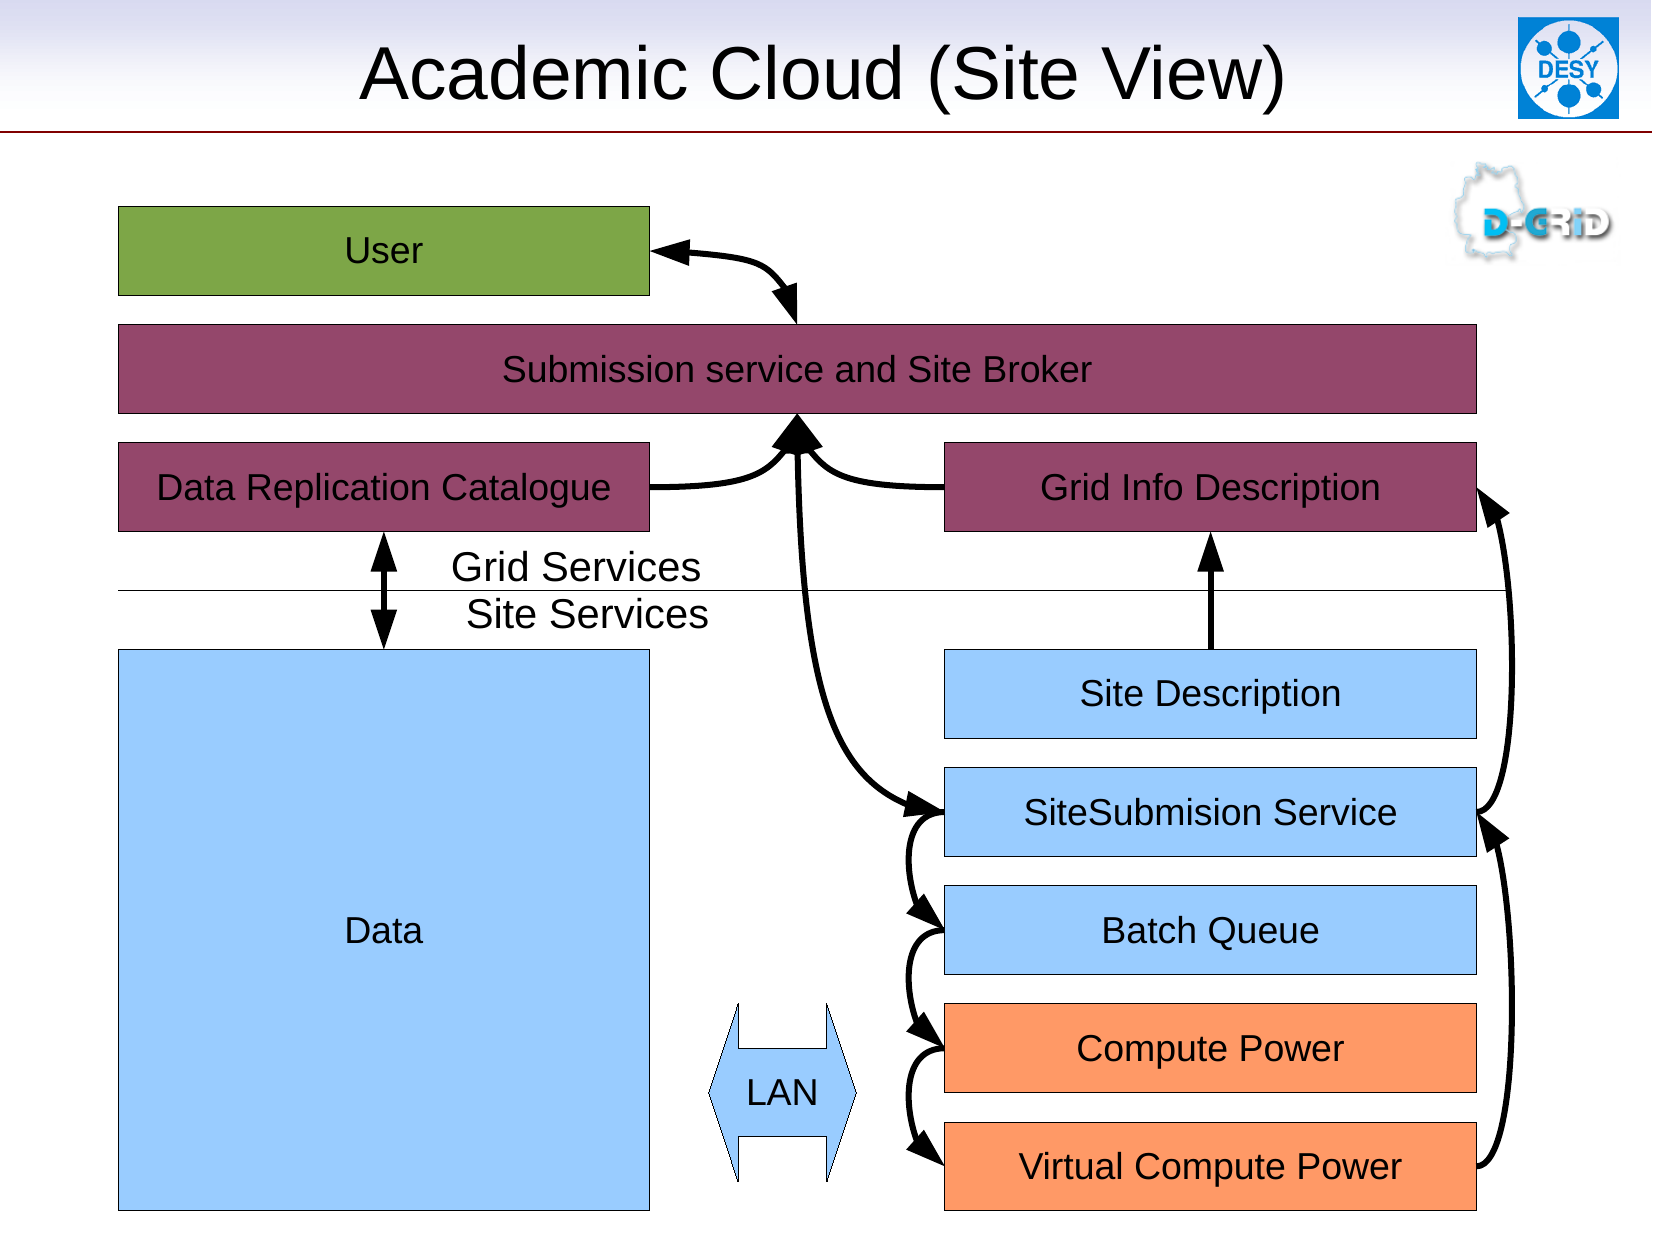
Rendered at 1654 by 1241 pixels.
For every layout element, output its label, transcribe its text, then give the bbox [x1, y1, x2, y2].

picture [1417, 147, 1646, 266]
text_box Compute Power [944, 1003, 1477, 1093]
picture [1565, 17, 1619, 119]
text_box LAN [708, 1003, 857, 1182]
text_box User [118, 206, 650, 296]
title Academic Cloud (Site View) [82, 0, 1565, 148]
text_box SiteSubmision Service [944, 767, 1477, 857]
text_box Submission service and Site Broker [118, 324, 1477, 414]
text_box Site Description [944, 649, 1477, 739]
text_box Data Replication Catalogue [118, 442, 650, 532]
text_box Batch Queue [944, 885, 1477, 975]
text_box Data [118, 649, 650, 1211]
text_box Grid Info Description [944, 442, 1477, 532]
text_box Virtual Compute Power [944, 1122, 1477, 1211]
